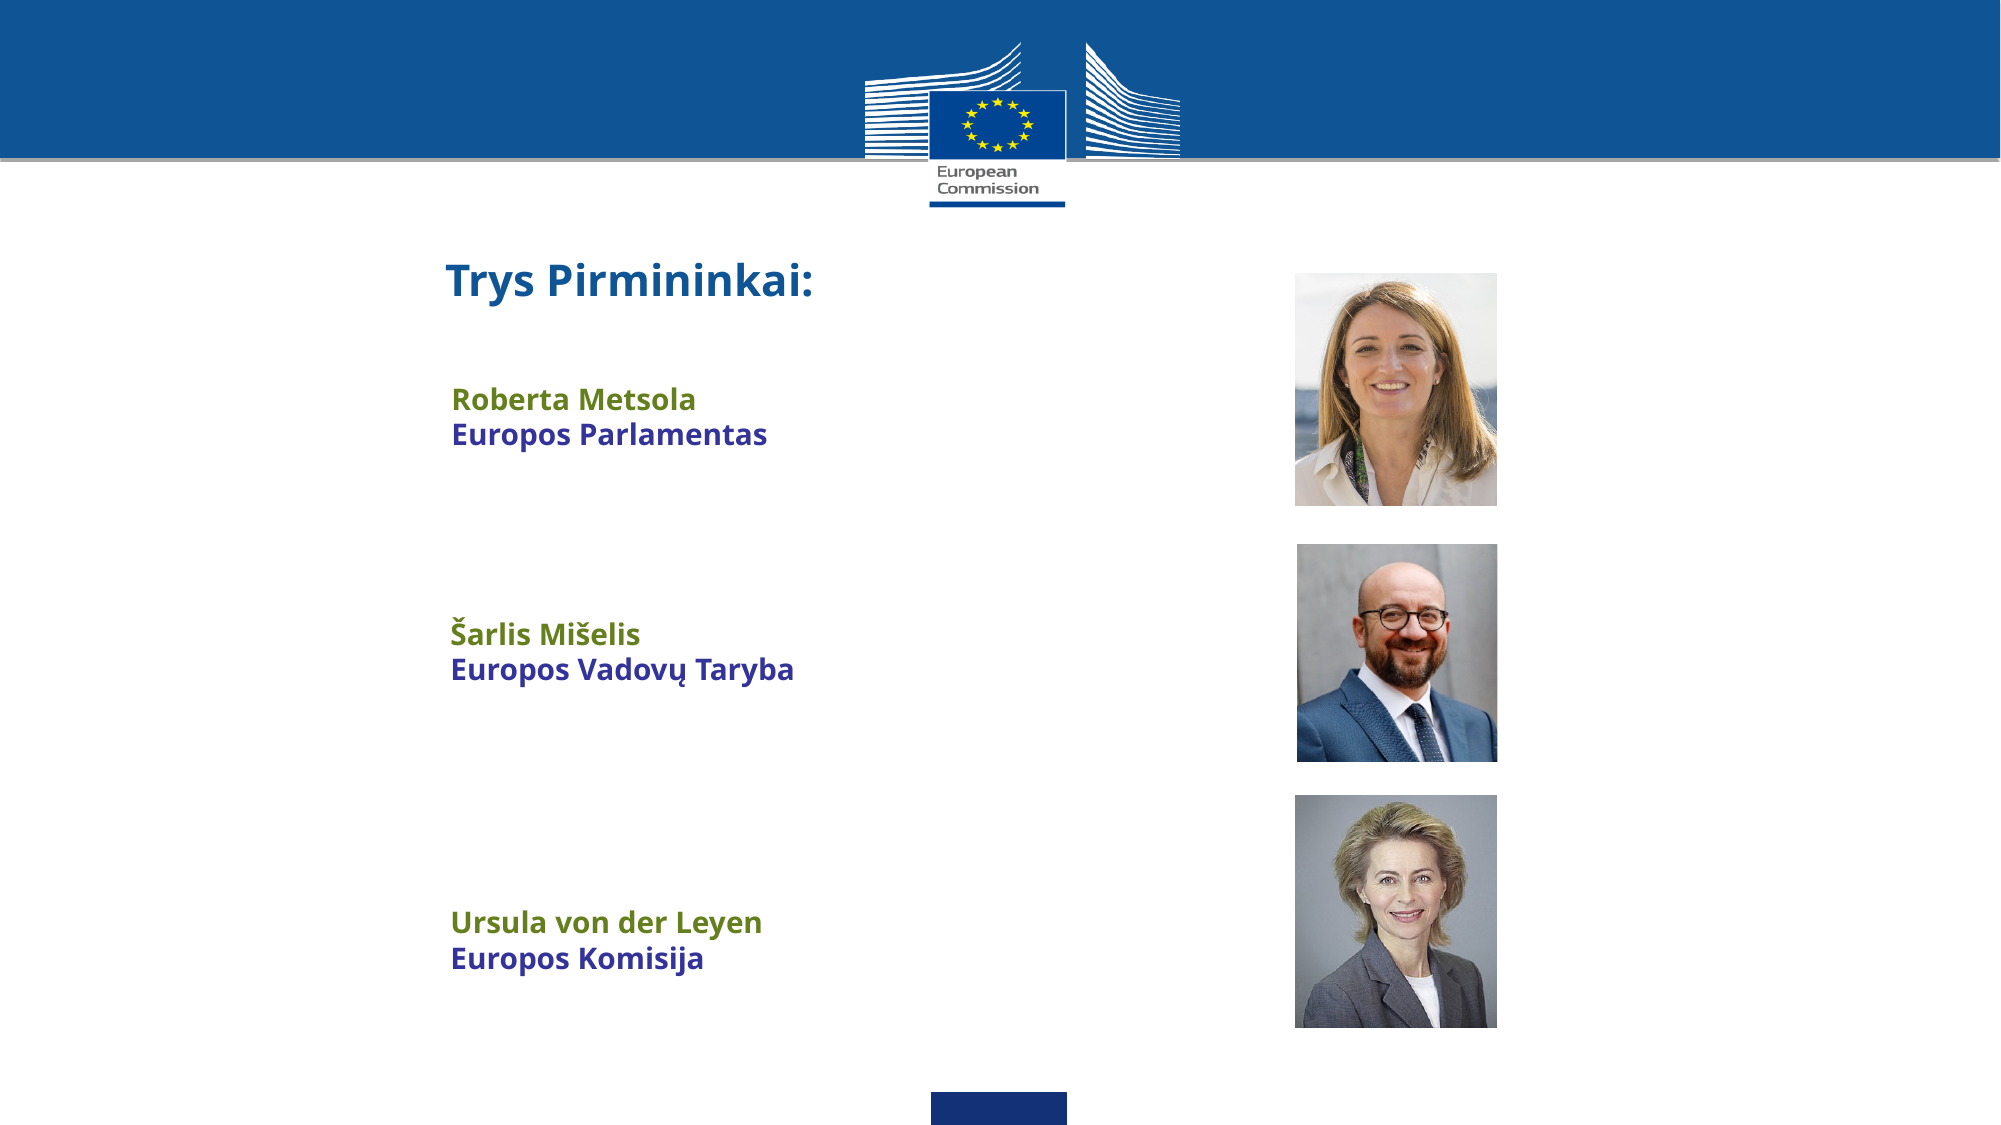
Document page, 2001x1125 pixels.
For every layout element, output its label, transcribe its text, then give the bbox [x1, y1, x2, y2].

text_box Ursula von der Leyen Europos Komisija [436, 852, 1008, 1019]
picture [1297, 544, 1498, 762]
text_box Trys Pirmininkai: [397, 236, 1157, 323]
picture [1295, 273, 1497, 506]
text_box Šarlis Mišelis Europos Vadovų Taryba [436, 608, 1034, 694]
text_box Roberta Metsola Europos Parlamentas [437, 328, 888, 459]
picture [1295, 795, 1497, 1028]
